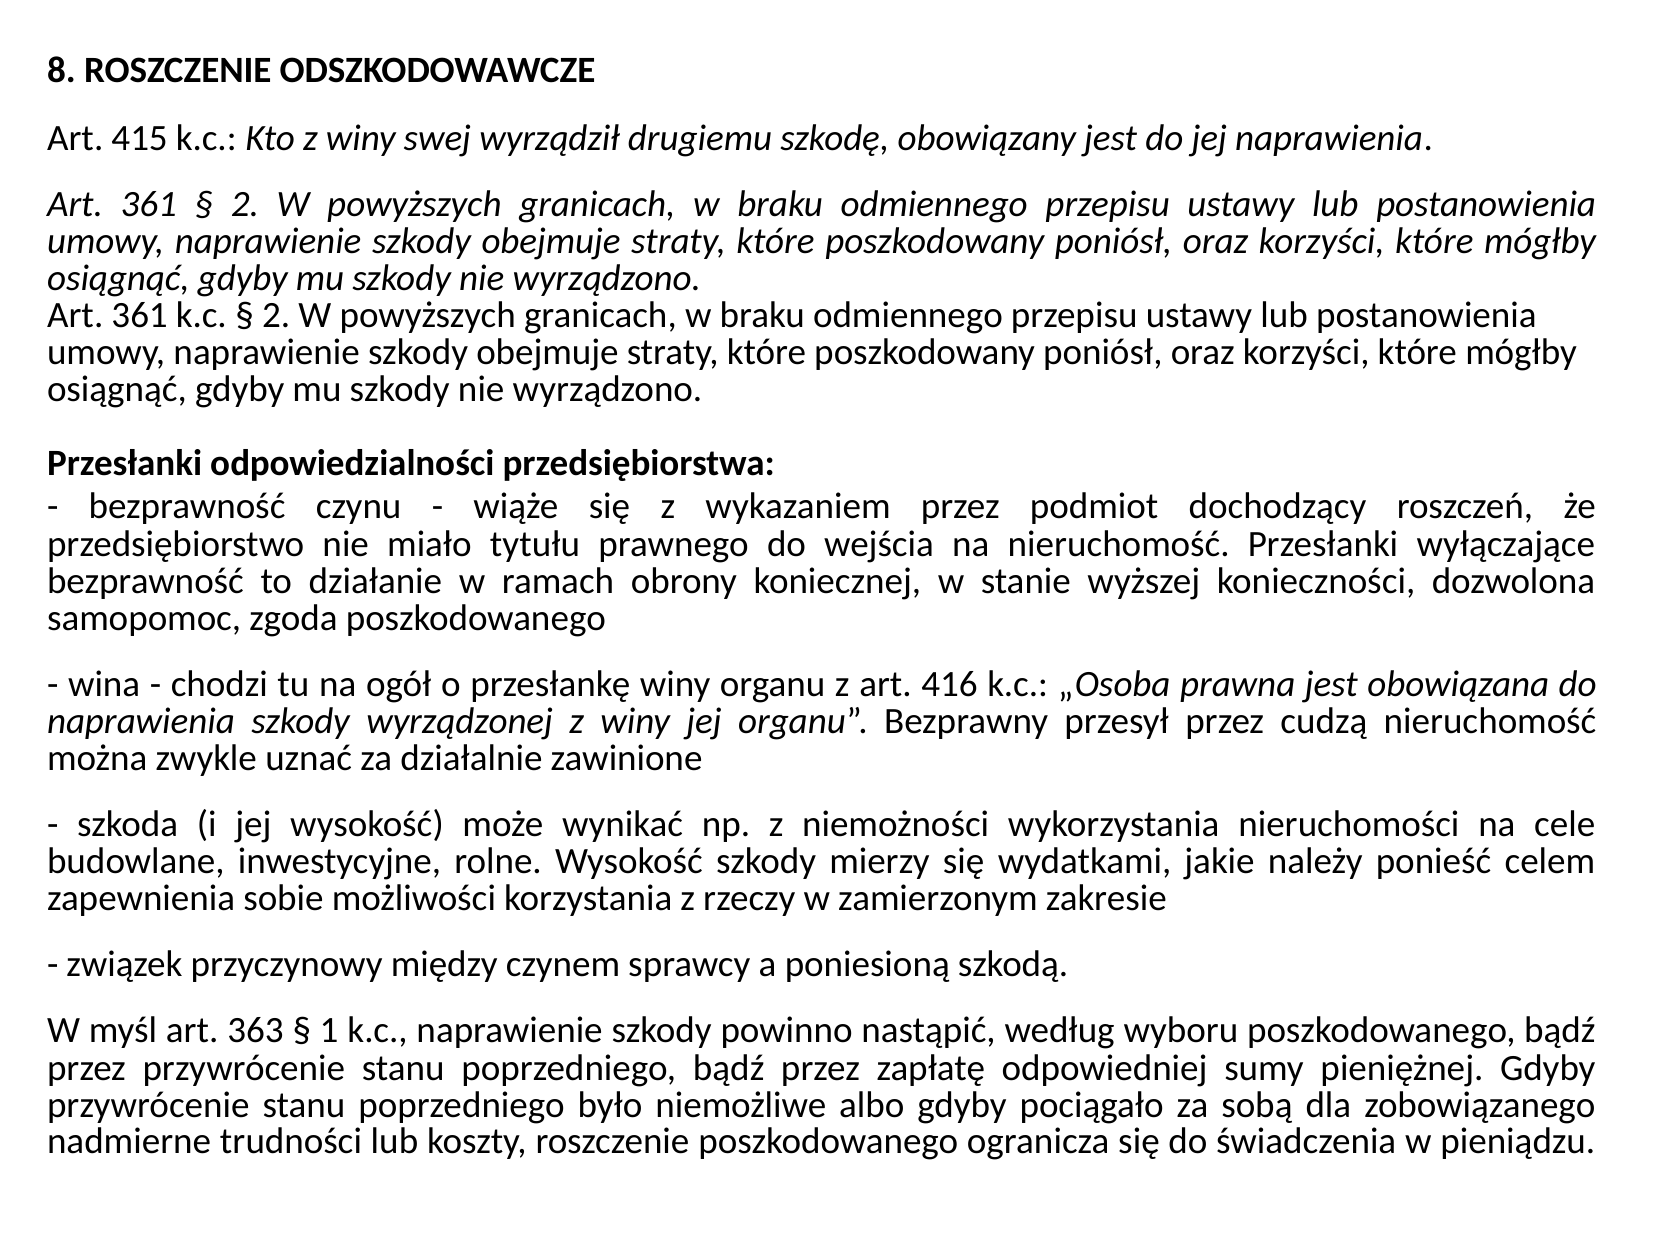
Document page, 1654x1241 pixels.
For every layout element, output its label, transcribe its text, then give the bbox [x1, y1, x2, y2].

list 8. ROSZCZENIE ODSZKODOWAWCZE Art. 415 k.c.: Kto z winy swej wyrządził drugiemu szkodę, obowiązany jest do jej naprawienia. Art. 361 § 2. W powyższych granicach, w braku odmiennego przepisu ustawy lub postanowienia umowy, naprawienie szkody obejmuje straty, które poszkodowany poniósł, oraz korzyści, które mógłby osiągnąć, gdyby mu szkody nie wyrządzono. Art. 361 k.c. § 2. W powyższych granicach, w braku odmiennego przepisu ustawy lub postanowienia umowy, naprawienie szkody obejmuje straty, które poszkodowany poniósł, oraz korzyści, które mógłby osiągnąć, gdyby mu szkody nie wyrządzono. Przesłanki odpowiedzialności przedsiębiorstwa: - bezprawność czynu - wiąże się z wykazaniem przez podmiot dochodzący roszczeń, że przedsiębiorstwo nie miało tytułu prawnego do wejścia na nieruchomość. Przesłanki wyłączające bezprawność to działanie w ramach obrony koniecznej, w stanie wyższej konieczności, dozwolona samopomoc, zgoda poszkodowanego - wina - chodzi tu na ogół o przesłankę winy organu z art. 416 k.c.: „Osoba prawna jest obowiązana do naprawienia szkody wyrządzonej z winy jej organu”. Bezprawny przesył przez cudzą nieruchomość można zwykle uznać za działalnie zawinione - szkoda (i jej wysokość) może wynikać np. z niemożności wykorzystania nieruchomości na cele budowlane, inwestycyjne, rolne. Wysokość szkody mierzy się wydatkami, jakie należy ponieść celem zapewnienia sobie możliwości korzystania z rzeczy w zamierzonym zakresie - związek przyczynowy między czynem sprawcy a poniesioną szkodą. W myśl art. 363 § 1 k.c., naprawienie szkody powinno nastąpić, według wyboru poszkodowanego, bądź przez przywrócenie stanu poprzedniego, bądź przez zapłatę odpowiedniej sumy pieniężnej. Gdyby przywrócenie stanu poprzedniego było niemożliwe albo gdyby pociągało za sobą dla zobowiązanego nadmierne trudności lub koszty, roszczenie poszkodowanego ogranicza się do świadczenia w pieniądzu. [47, 54, 1598, 1198]
